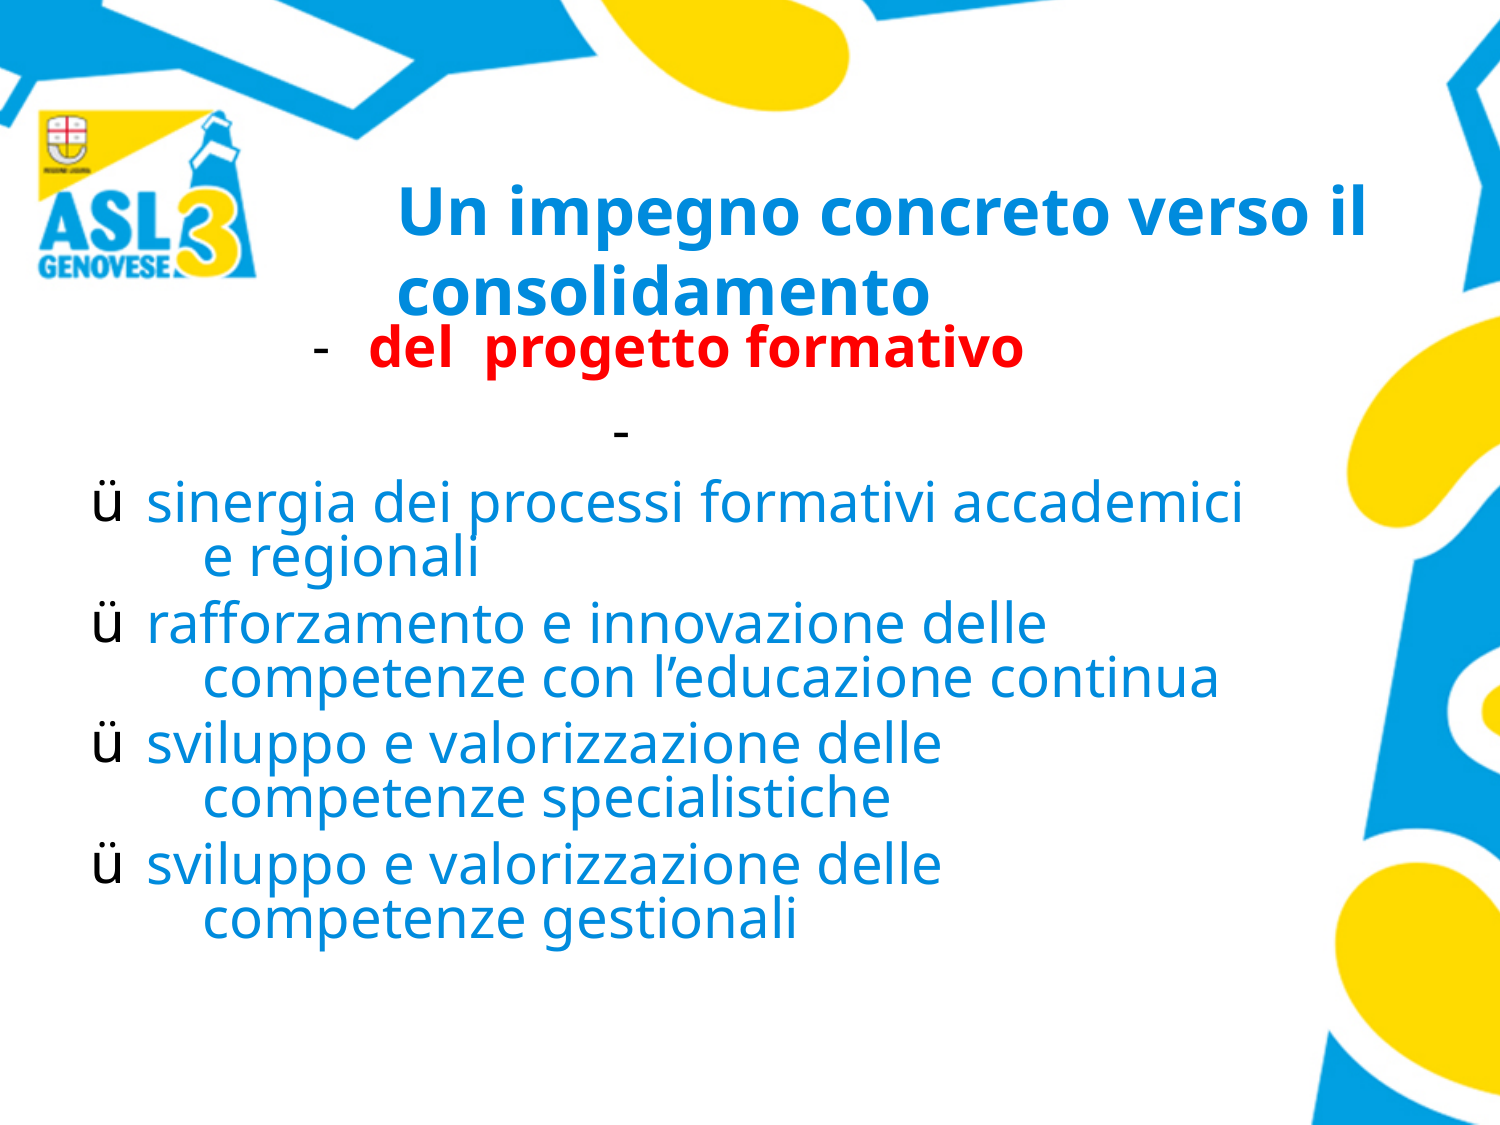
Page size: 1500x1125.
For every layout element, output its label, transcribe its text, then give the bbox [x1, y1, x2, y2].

title Un impegno concreto verso il consolidamento [380, 161, 1443, 278]
list del progetto formativo sinergia dei processi formativi accademici e regionali rafforzamento e innovazione delle competenze con l’educazione continua sviluppo e valorizzazione delle competenze specialistiche sviluppo e valorizzazione delle competenze gestionali [75, 316, 1263, 1060]
